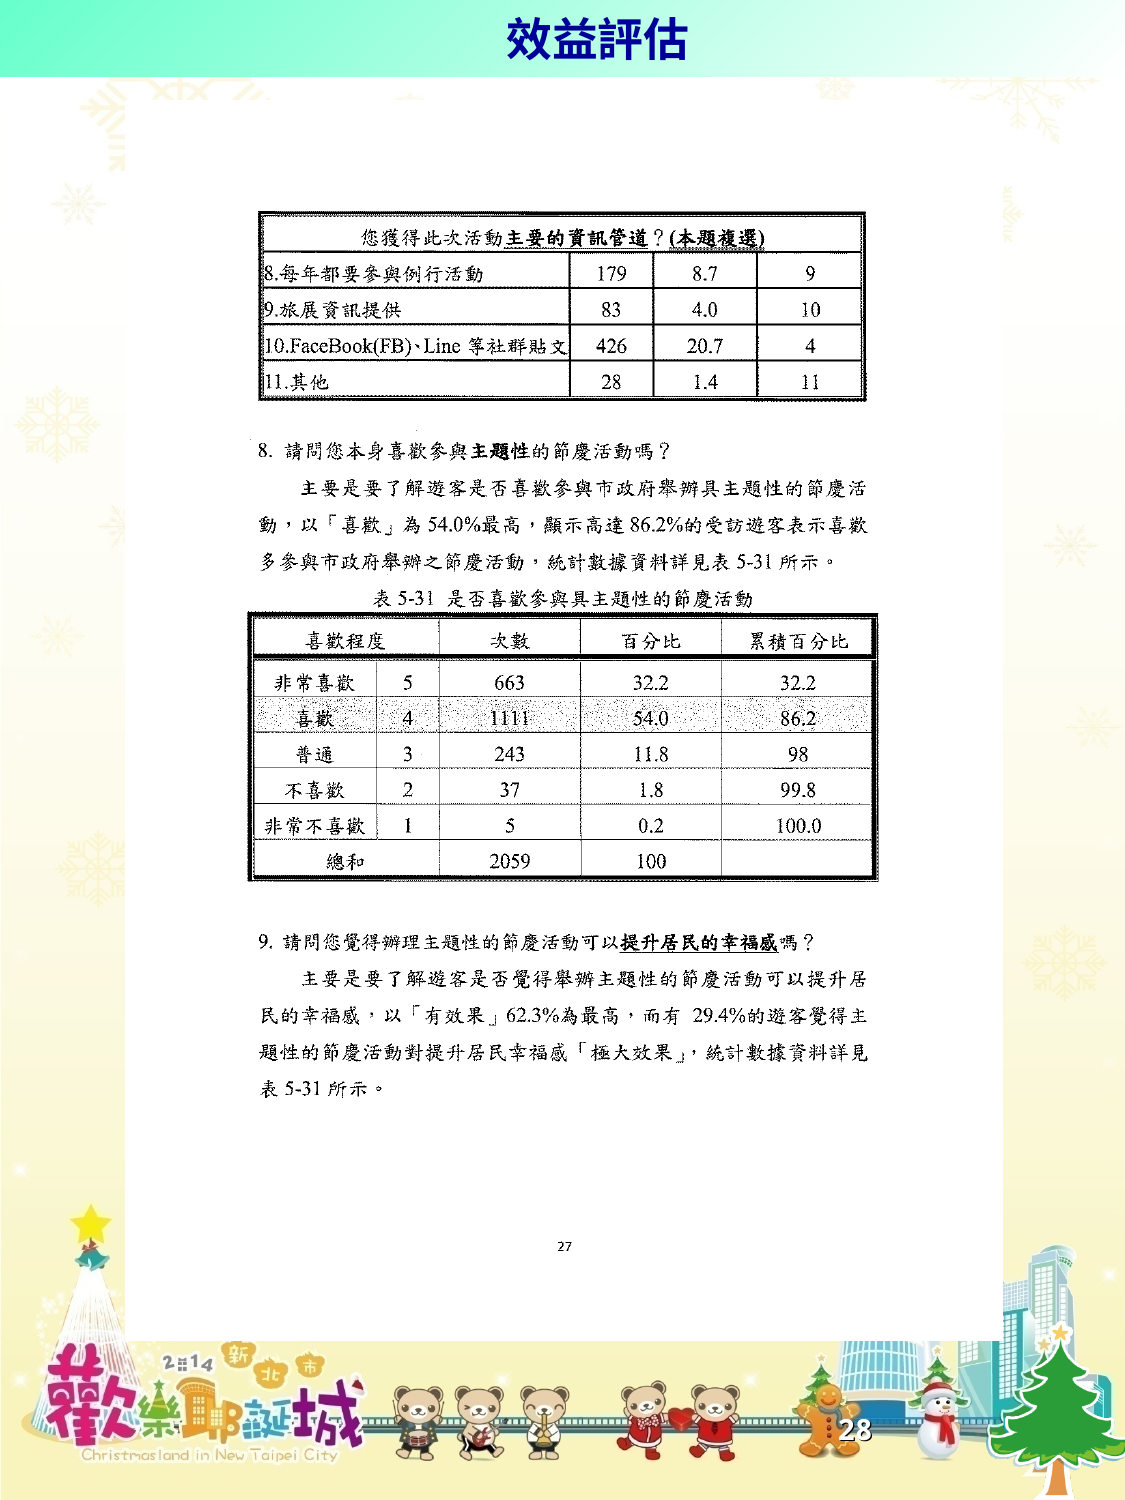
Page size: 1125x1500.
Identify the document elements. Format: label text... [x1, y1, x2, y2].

title 效益評估 [196, 0, 1000, 76]
text_box 28 [822, 1390, 1085, 1471]
picture [125, 100, 1003, 1341]
